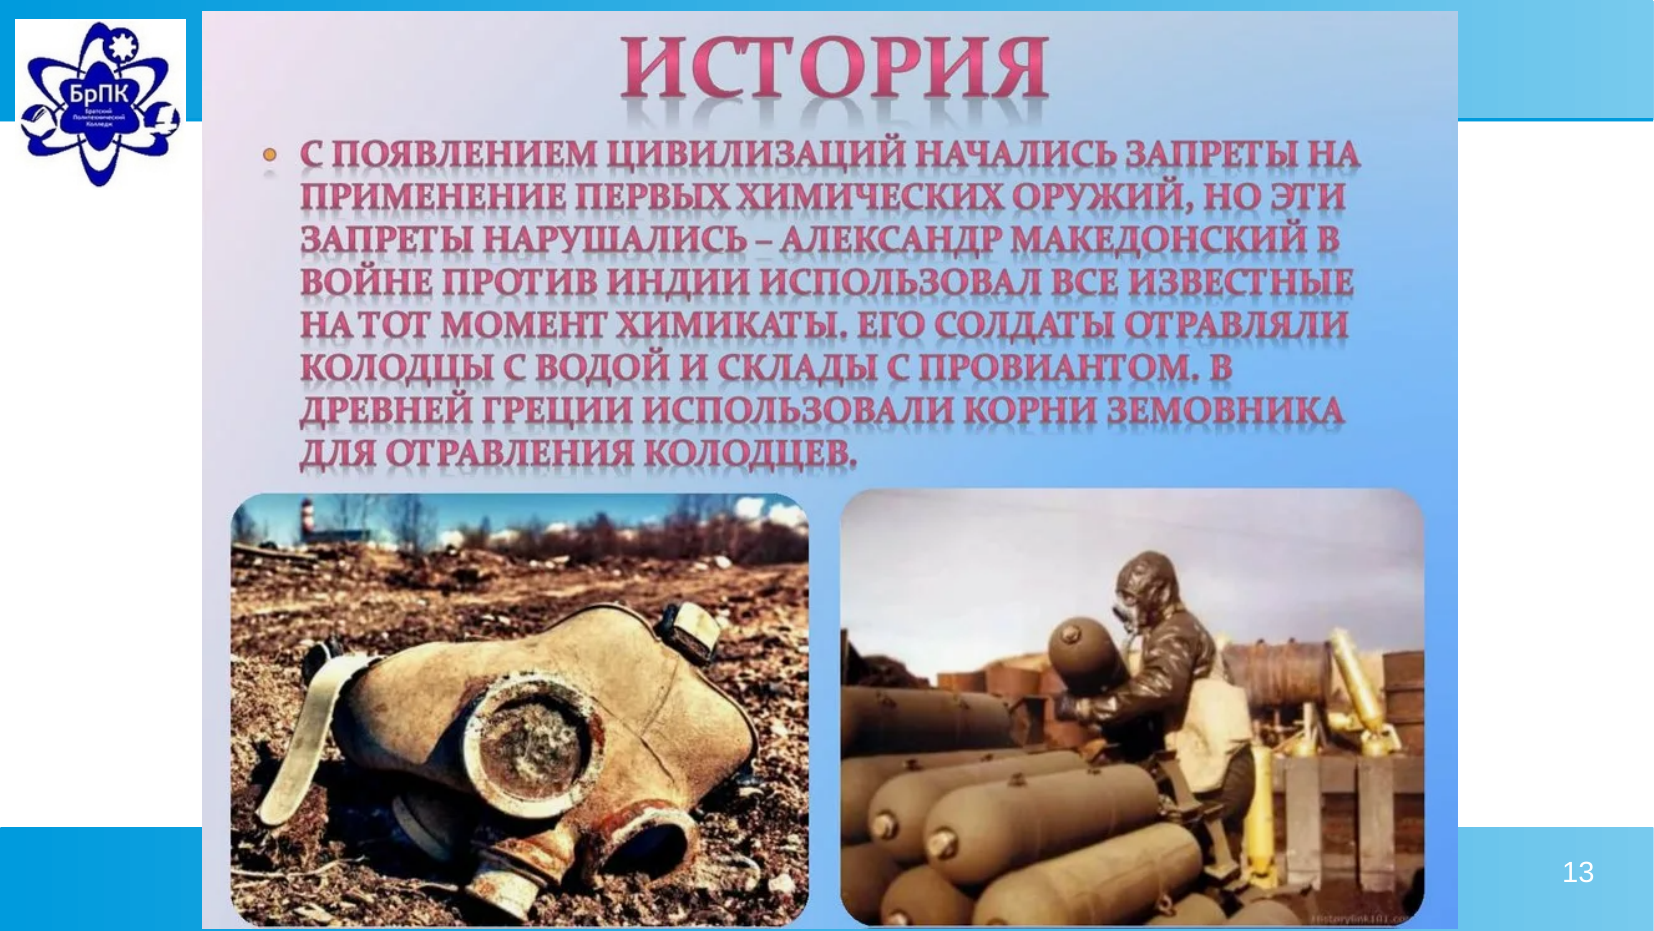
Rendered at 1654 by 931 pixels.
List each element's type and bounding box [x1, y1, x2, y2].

picture [15, 20, 186, 190]
picture [202, 11, 1458, 929]
